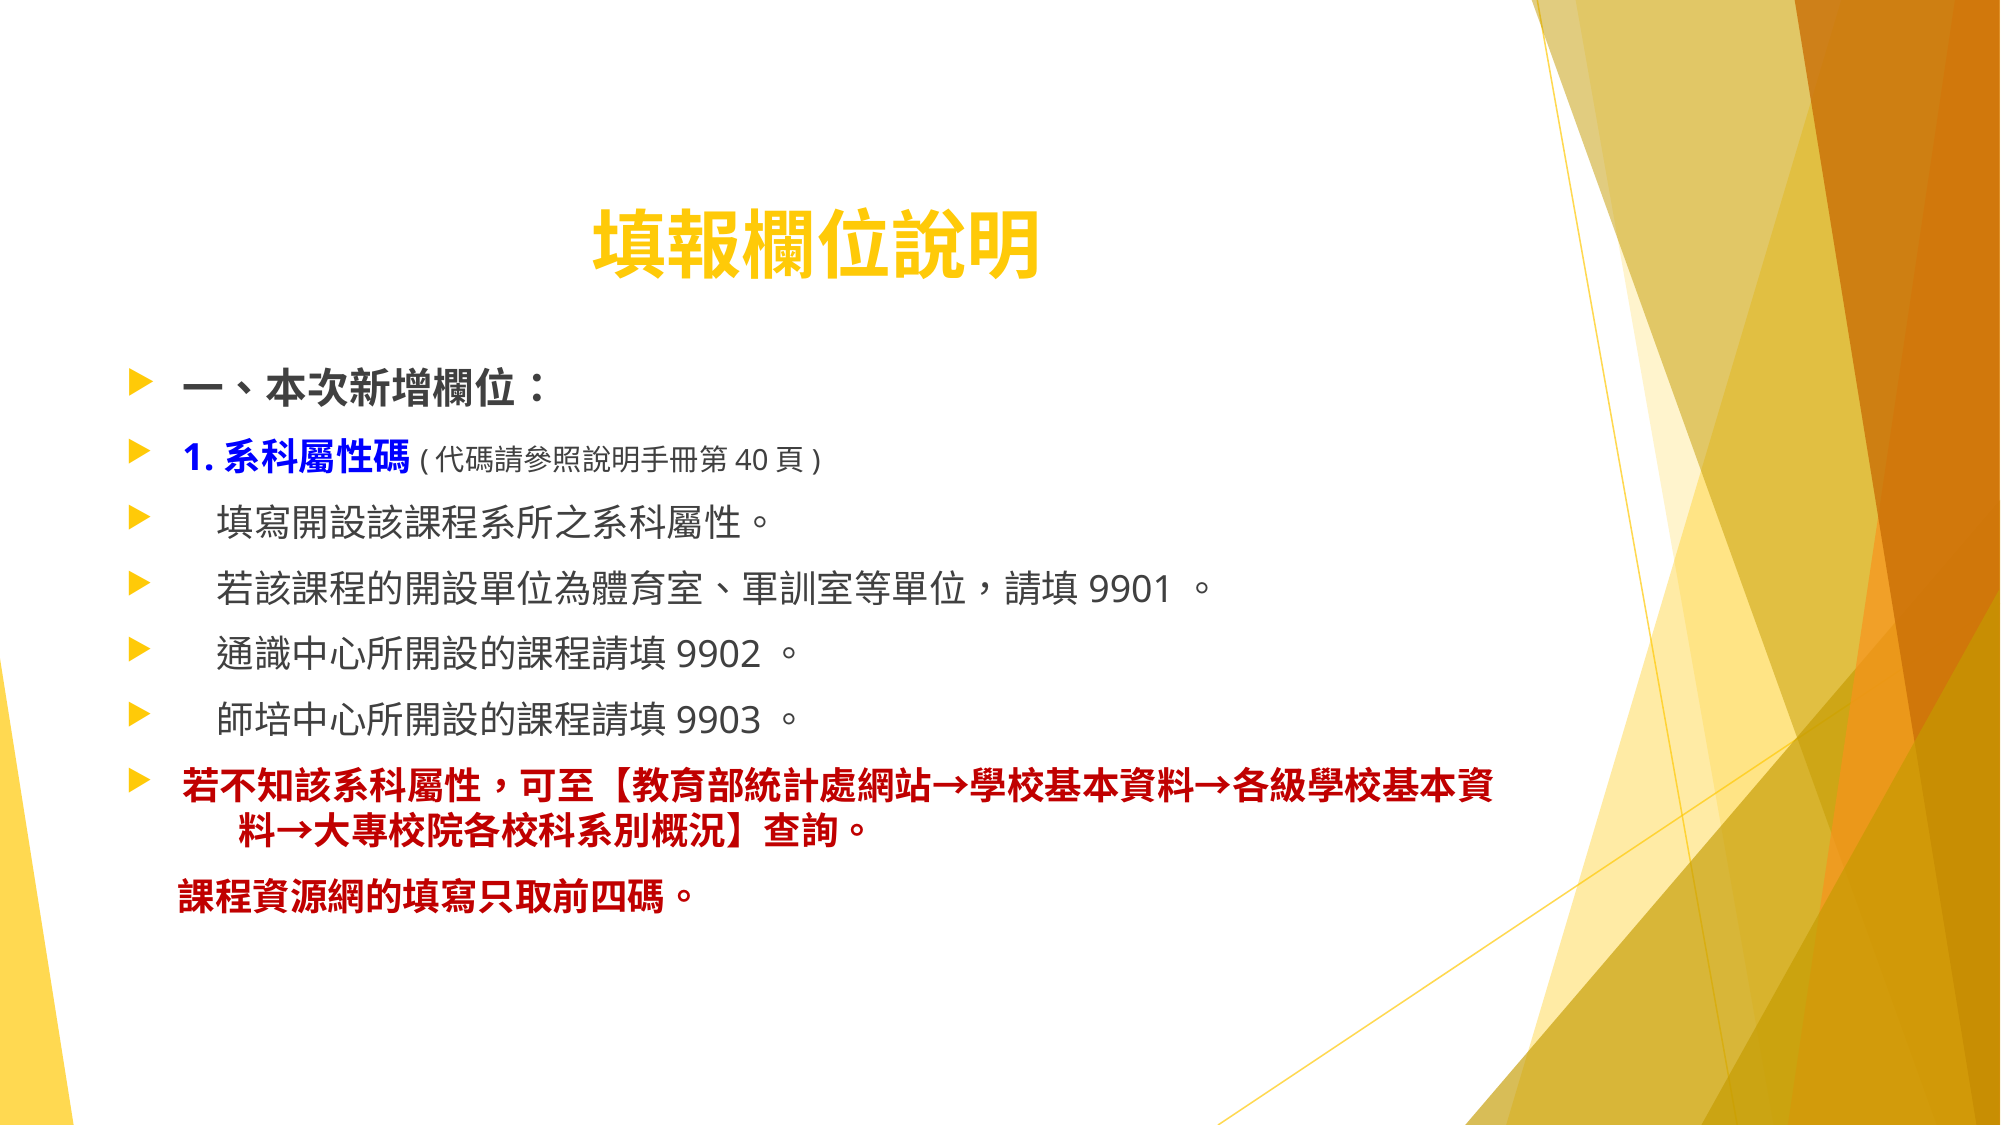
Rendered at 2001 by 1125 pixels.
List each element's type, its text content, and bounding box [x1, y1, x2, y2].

title 填報欄位說明 [111, 99, 1522, 317]
list 一、本次新增欄位： 1.系科屬性碼(代碼請參照說明手冊第40頁) 填寫開設該課程系所之系科屬性。 若該課程的開設單位為體育室、軍訓室等單位，請填9901。 通識中心所開設的課程請填9902。 師培中心所開設的課程請填9903。 若不知該系科屬性，可至【教育部統計處網站→學校基本資料→各級學校基本資料→大專校院各校科系別概況】查詢。 課程資源網的填寫只取前四碼。 [111, 354, 1522, 992]
